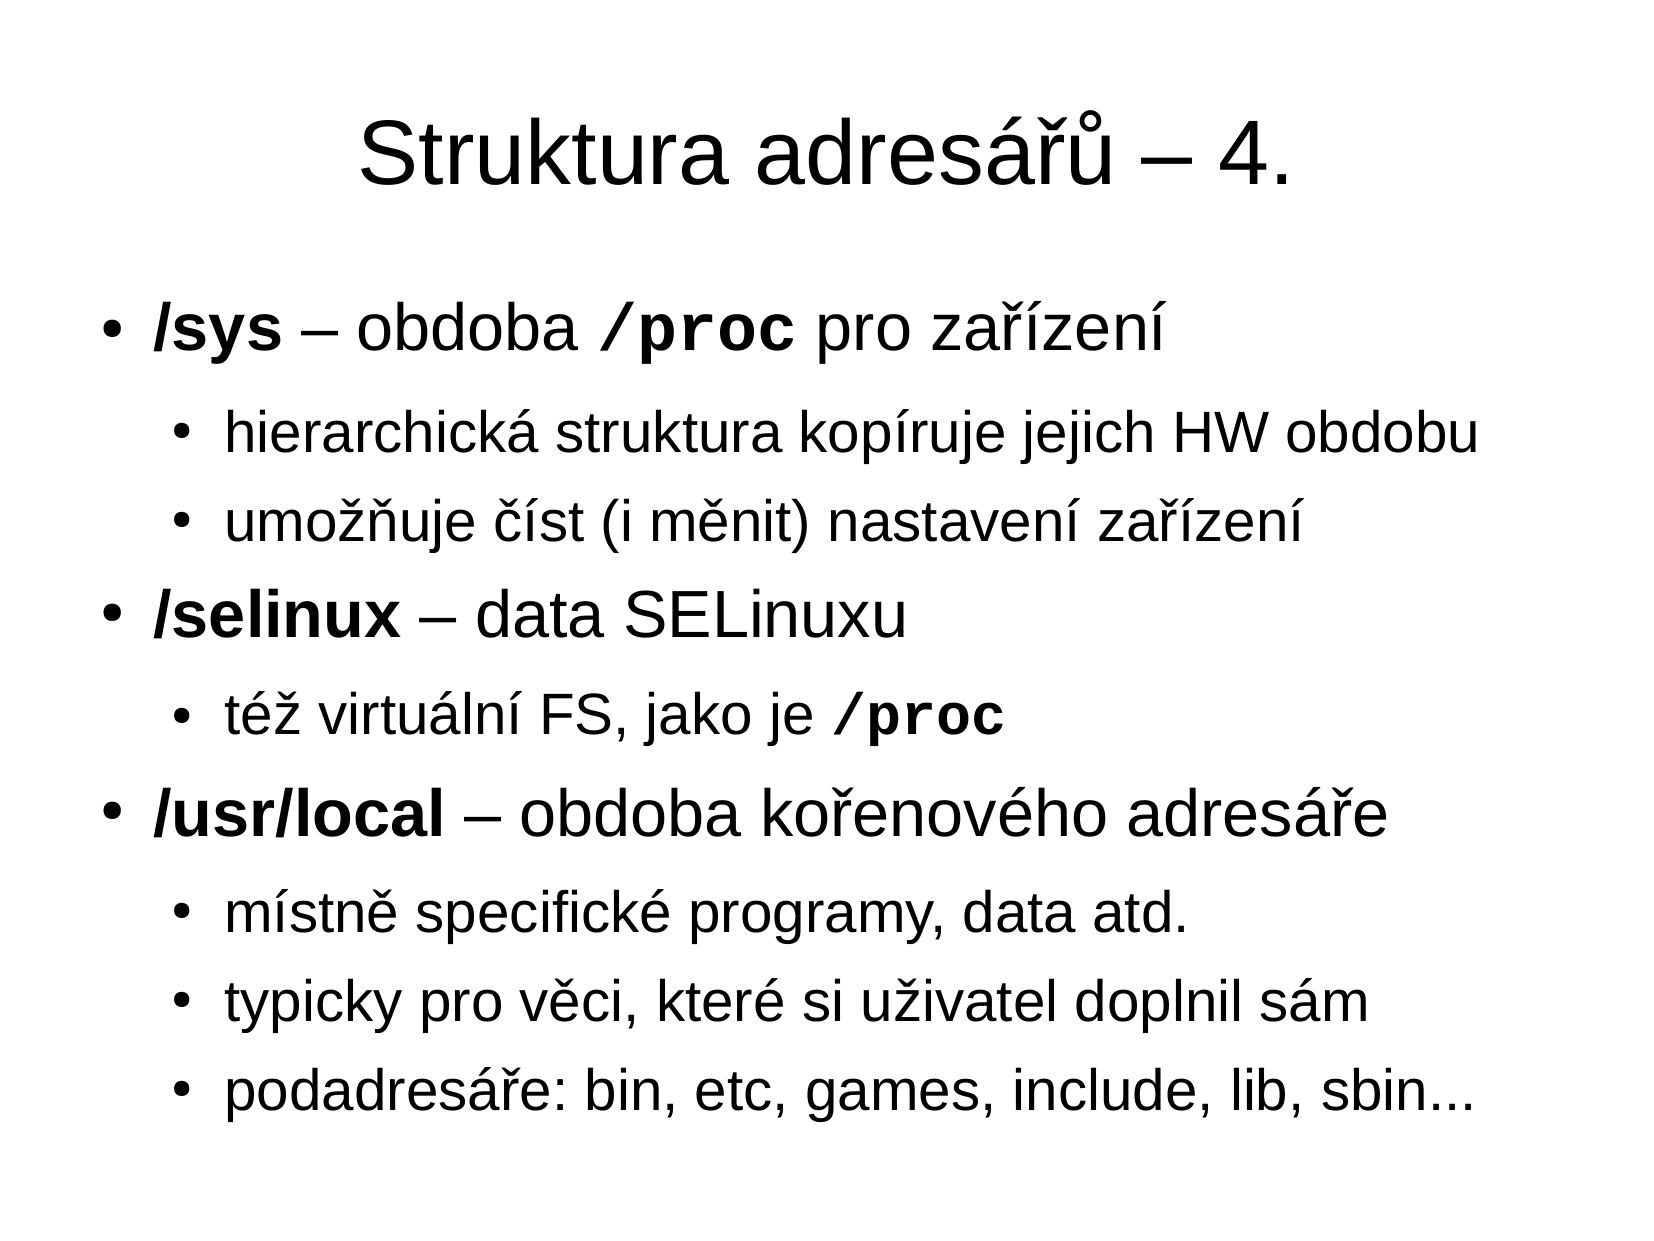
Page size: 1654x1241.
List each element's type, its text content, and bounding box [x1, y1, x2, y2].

title Struktura adresářů – 4. [82, 56, 1571, 250]
list /sys – obdoba /proc pro zařízení hierarchická struktura kopíruje jejich HW obdobu umožňuje číst (i měnit) nastavení zařízení /selinux – data SELinuxu též virtuální FS, jako je /proc /usr/local – obdoba kořenového adresáře místně specifické programy, data atd. typicky pro věci, které si uživatel doplnil sám podadresáře: bin, etc, games, include, lib, sbin... [82, 290, 1571, 1123]
